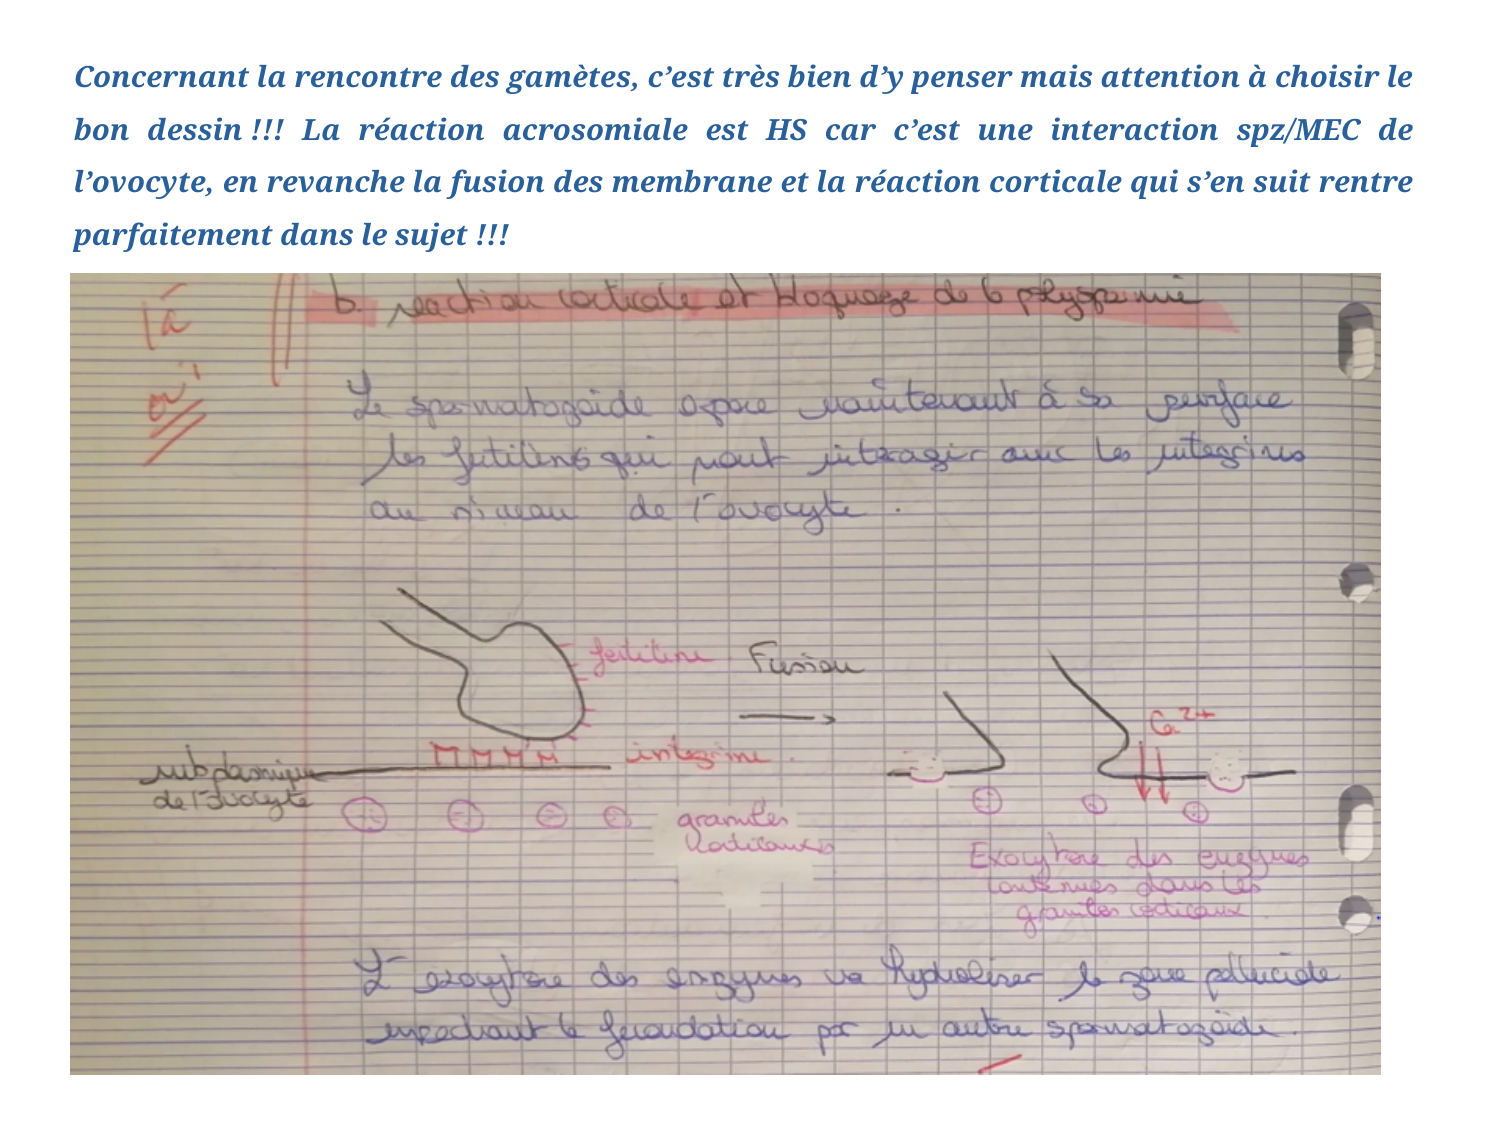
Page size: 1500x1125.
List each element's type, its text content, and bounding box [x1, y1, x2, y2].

text_box Concernant la rencontre des gamètes, c’est très bien d’y penser mais attention à choisir le bon dessin !!! La réaction acrosomiale est HS car c’est une interaction spz/MEC de l’ovocyte, en revanche la fusion des membrane et la réaction corticale qui s’en suit rentre parfaitement dans le sujet !!! [58, 33, 1430, 259]
picture [70, 273, 1381, 1075]
